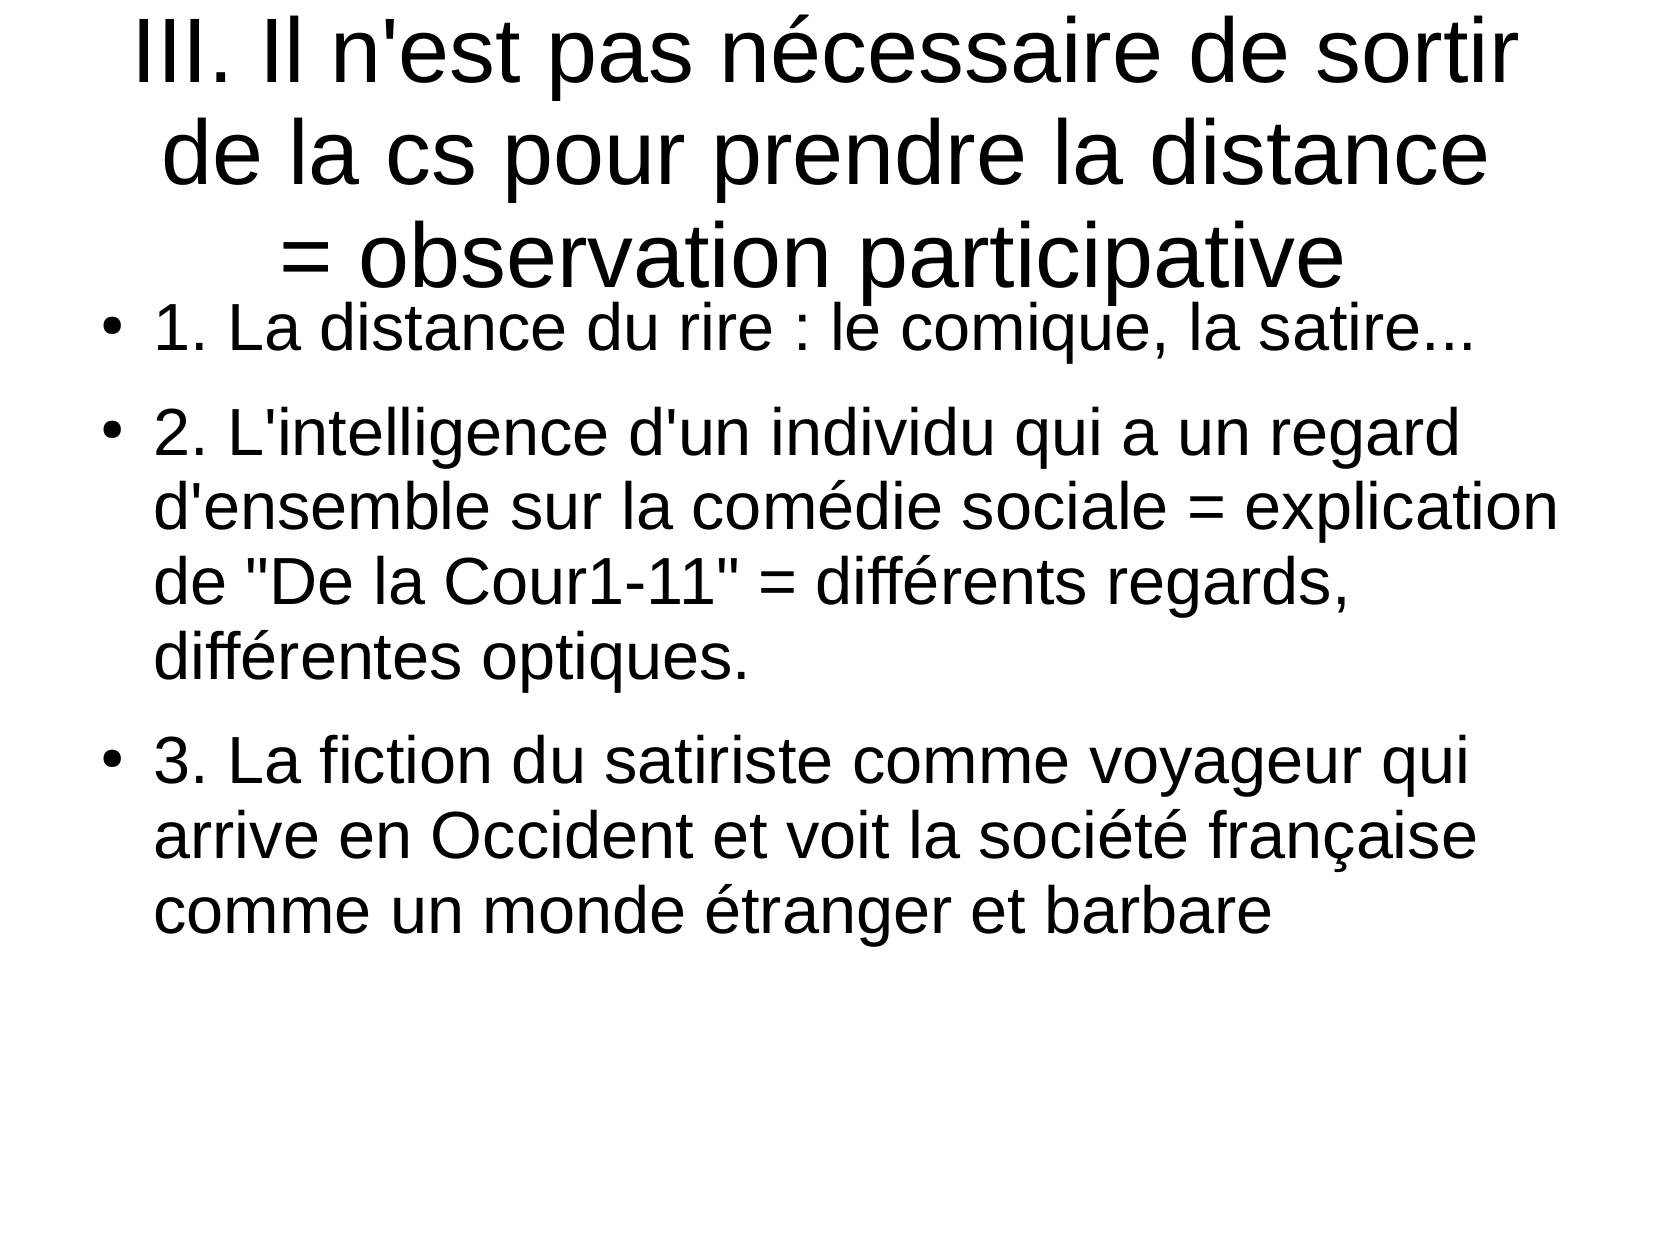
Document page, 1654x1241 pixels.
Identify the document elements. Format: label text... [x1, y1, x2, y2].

list 1. La distance du rire : le comique, la satire... 2. L'intelligence d'un individu qui a un regard d'ensemble sur la comédie sociale = explication de "De la Cour1-11" = différents regards, différentes optiques. 3. La fiction du satiriste comme voyageur qui arrive en Occident et voit la société française comme un monde étranger et barbare [82, 290, 1571, 1010]
title III. Il n'est pas nécessaire de sortir de la cs pour prendre la distance = observation participative [82, 0, 1571, 290]
